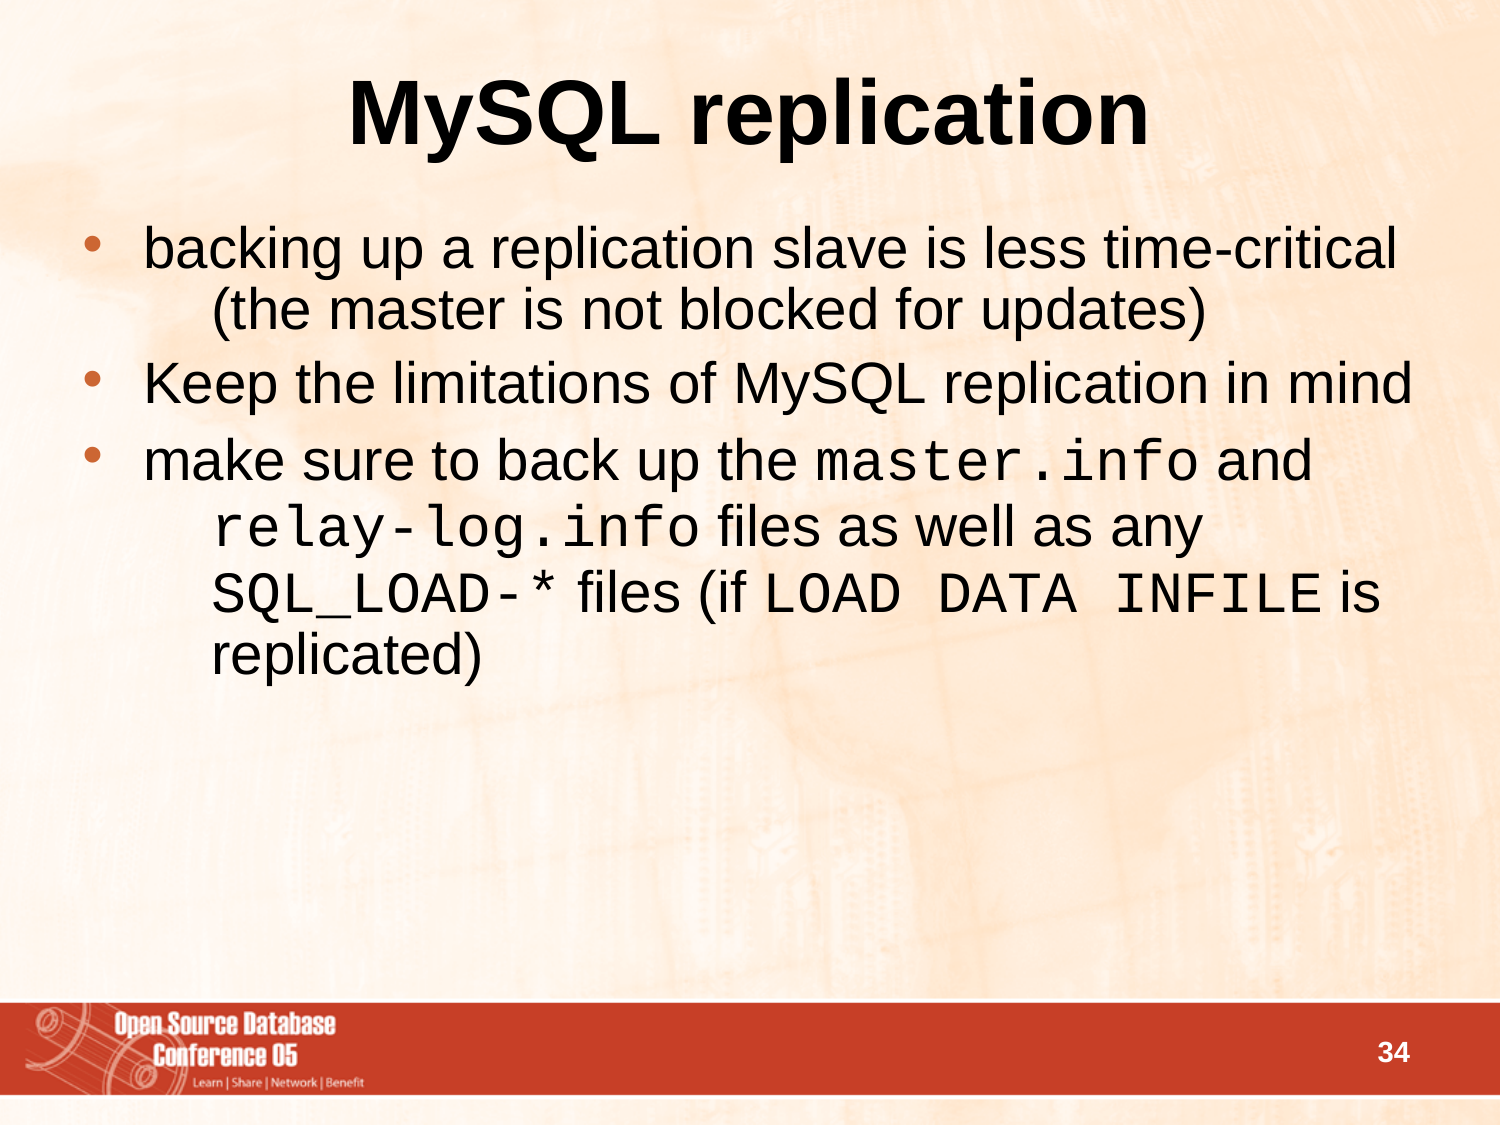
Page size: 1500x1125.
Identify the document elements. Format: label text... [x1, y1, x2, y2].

picture [0, 0, 1500, 1125]
title MySQL replication [75, 18, 1426, 207]
list backing up a replication slave is less time-critical (the master is not blocked for updates) Keep the limitations of MySQL replication in mind make sure to back up the master.info and relay-log.info files as well as any SQL_LOAD-* files (if LOAD DATA INFILE is replicated) [75, 220, 1426, 977]
